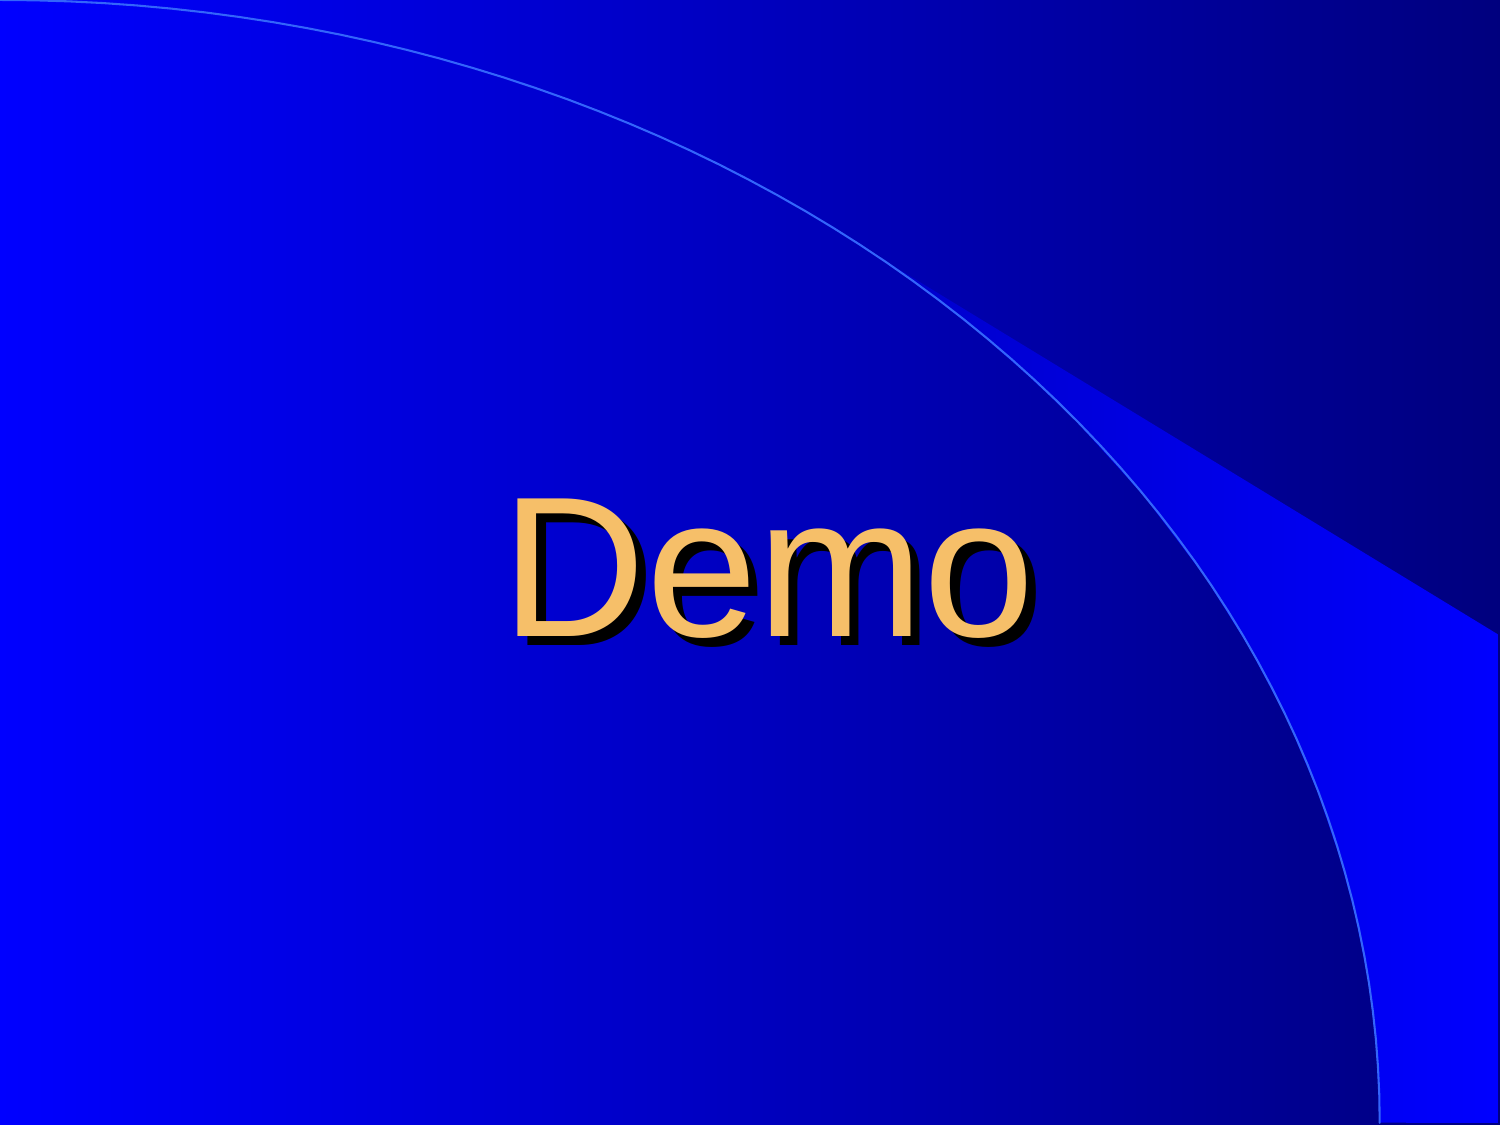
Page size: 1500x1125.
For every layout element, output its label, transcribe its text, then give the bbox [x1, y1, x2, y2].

title Demo [124, 137, 1413, 976]
